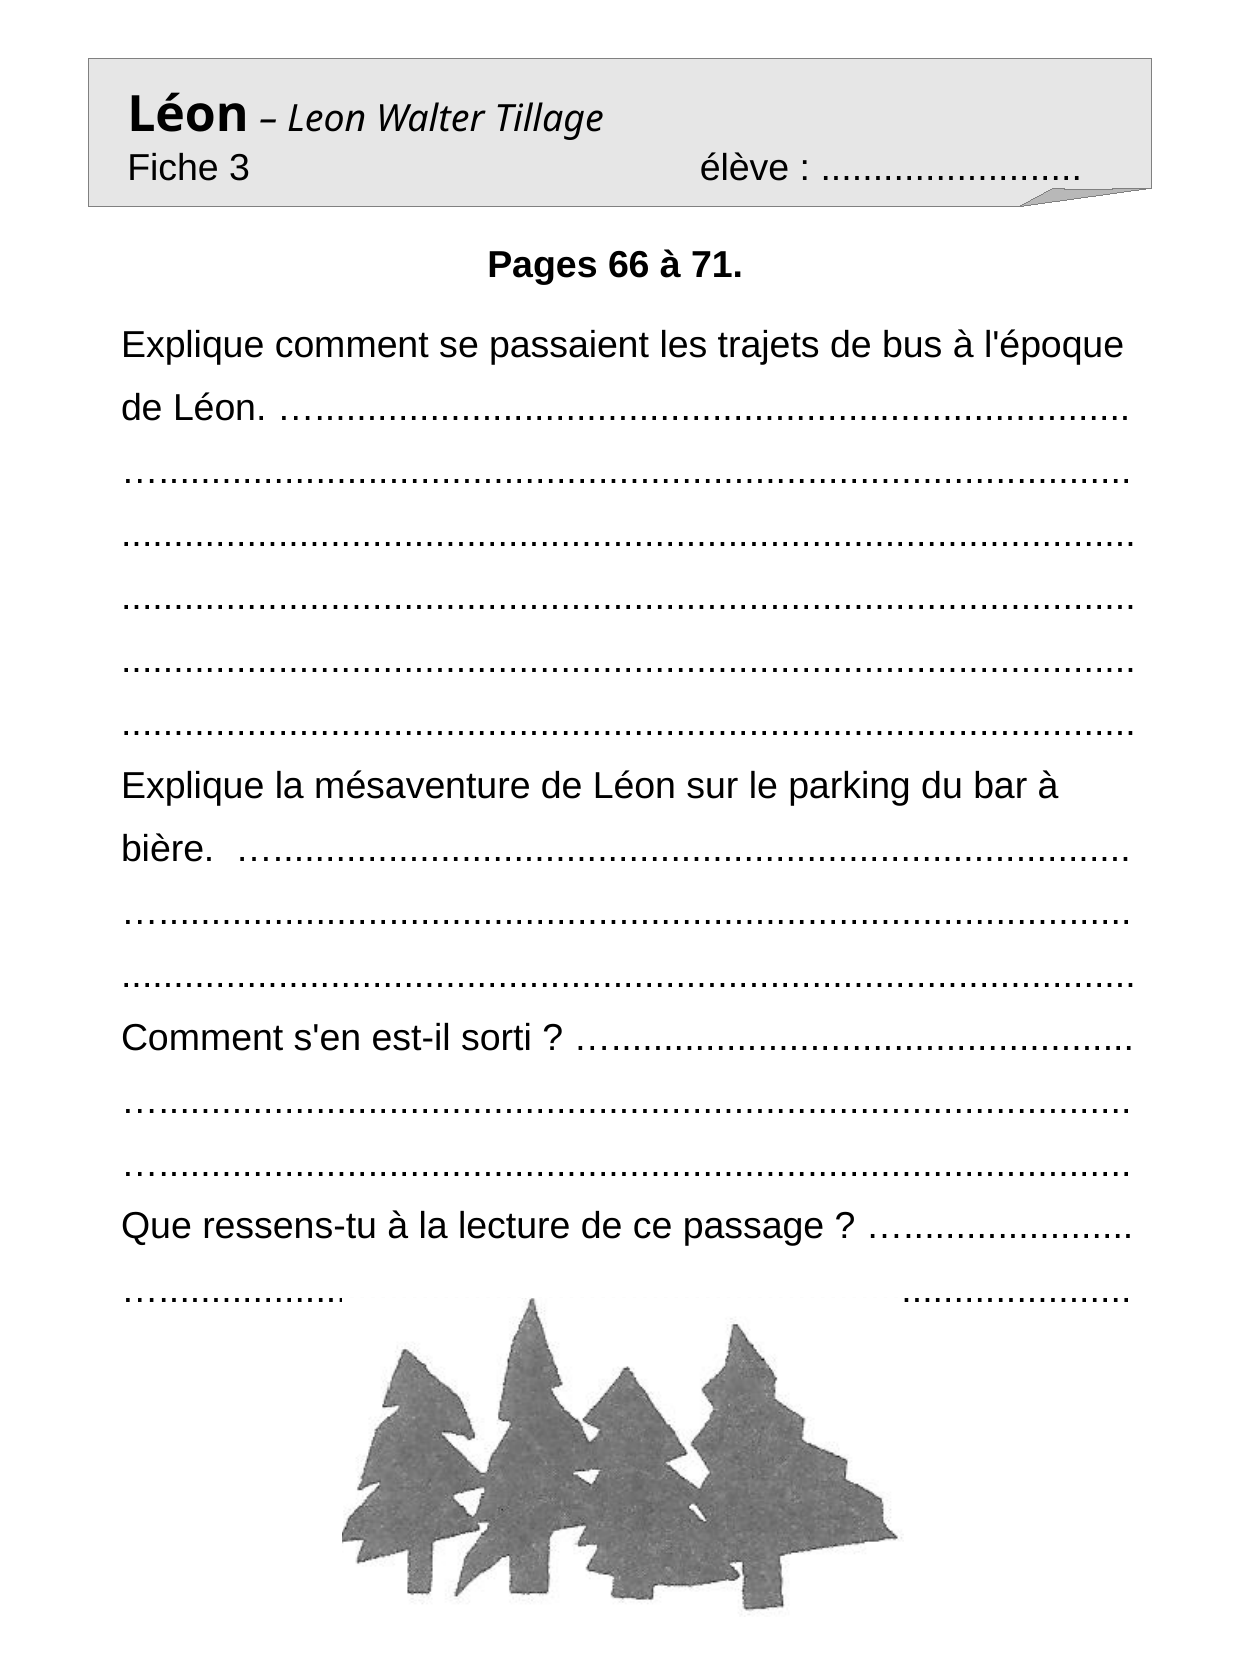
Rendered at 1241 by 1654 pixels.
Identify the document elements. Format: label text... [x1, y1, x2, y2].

text_box Explique comment se passaient les trajets de bus à l'époque de Léon. ….............................................................................. …................................................................................................................................................................................................................................................................................................................................................................................................................................................................................................. Explique la mésaventure de Léon sur le parking du bar à bière. ….................................................................................. ….............................................................................................................................................................................................. Comment s'en est-il sorti ? ….................................................. …............................................................................................. …............................................................................................. Que ressens-tu à la lecture de ce passage ? …...................... …............................................................................................. [106, 295, 1158, 1299]
picture [342, 1298, 904, 1618]
text_box [88, 58, 1152, 207]
text_box Pages 66 à 71. [472, 236, 768, 295]
text_box Léon – Leon Walter Tillage Fiche 3 élève : ......................... [112, 70, 1111, 199]
